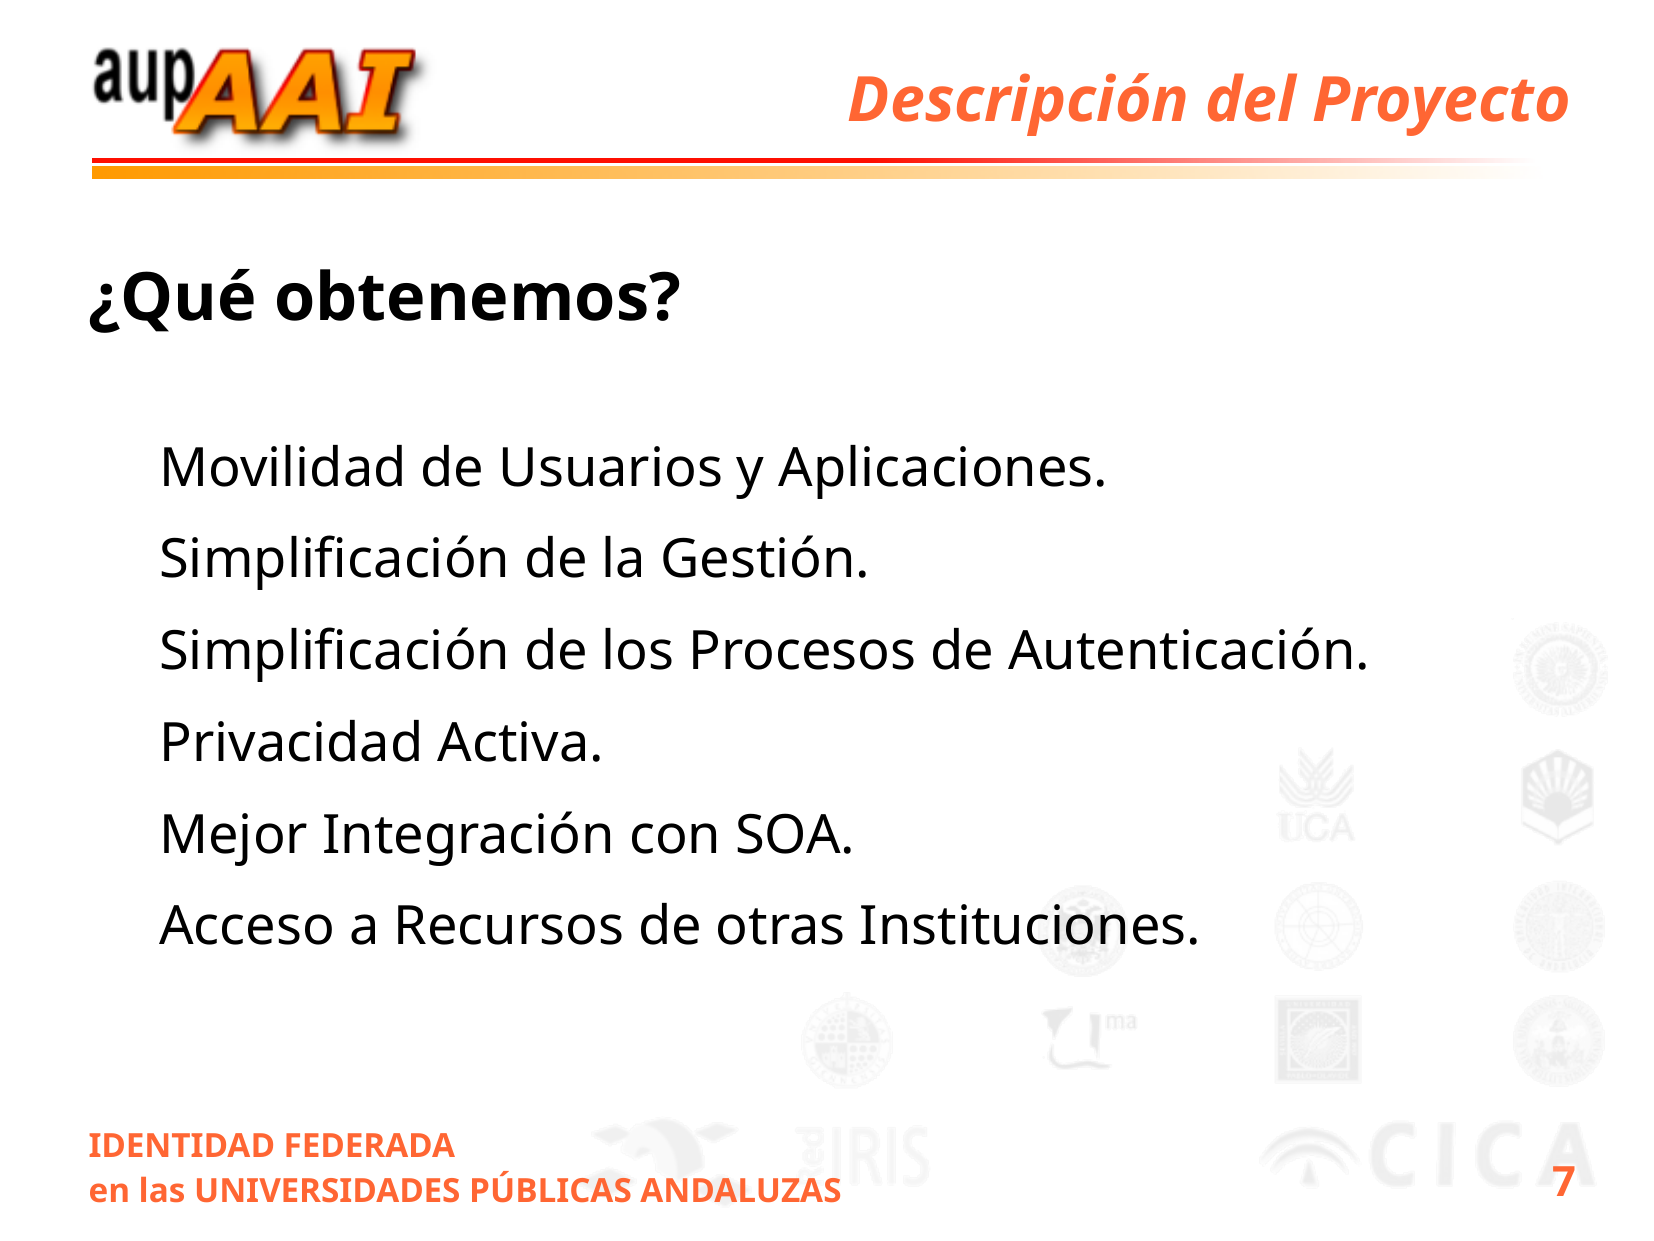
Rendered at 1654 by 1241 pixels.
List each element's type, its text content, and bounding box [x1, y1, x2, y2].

picture [579, 618, 1614, 1209]
title Descripción del Proyecto [590, 62, 1571, 133]
picture [49, 19, 1545, 179]
list ¿Qué obtenemos? Movilidad de Usuarios y Aplicaciones. Simplificación de la Gestión. Simplificación de los Procesos de Autenticación. Privacidad Activa. Mejor Integración con SOA. Acceso a Recursos de otras Instituciones. [82, 248, 1571, 1049]
